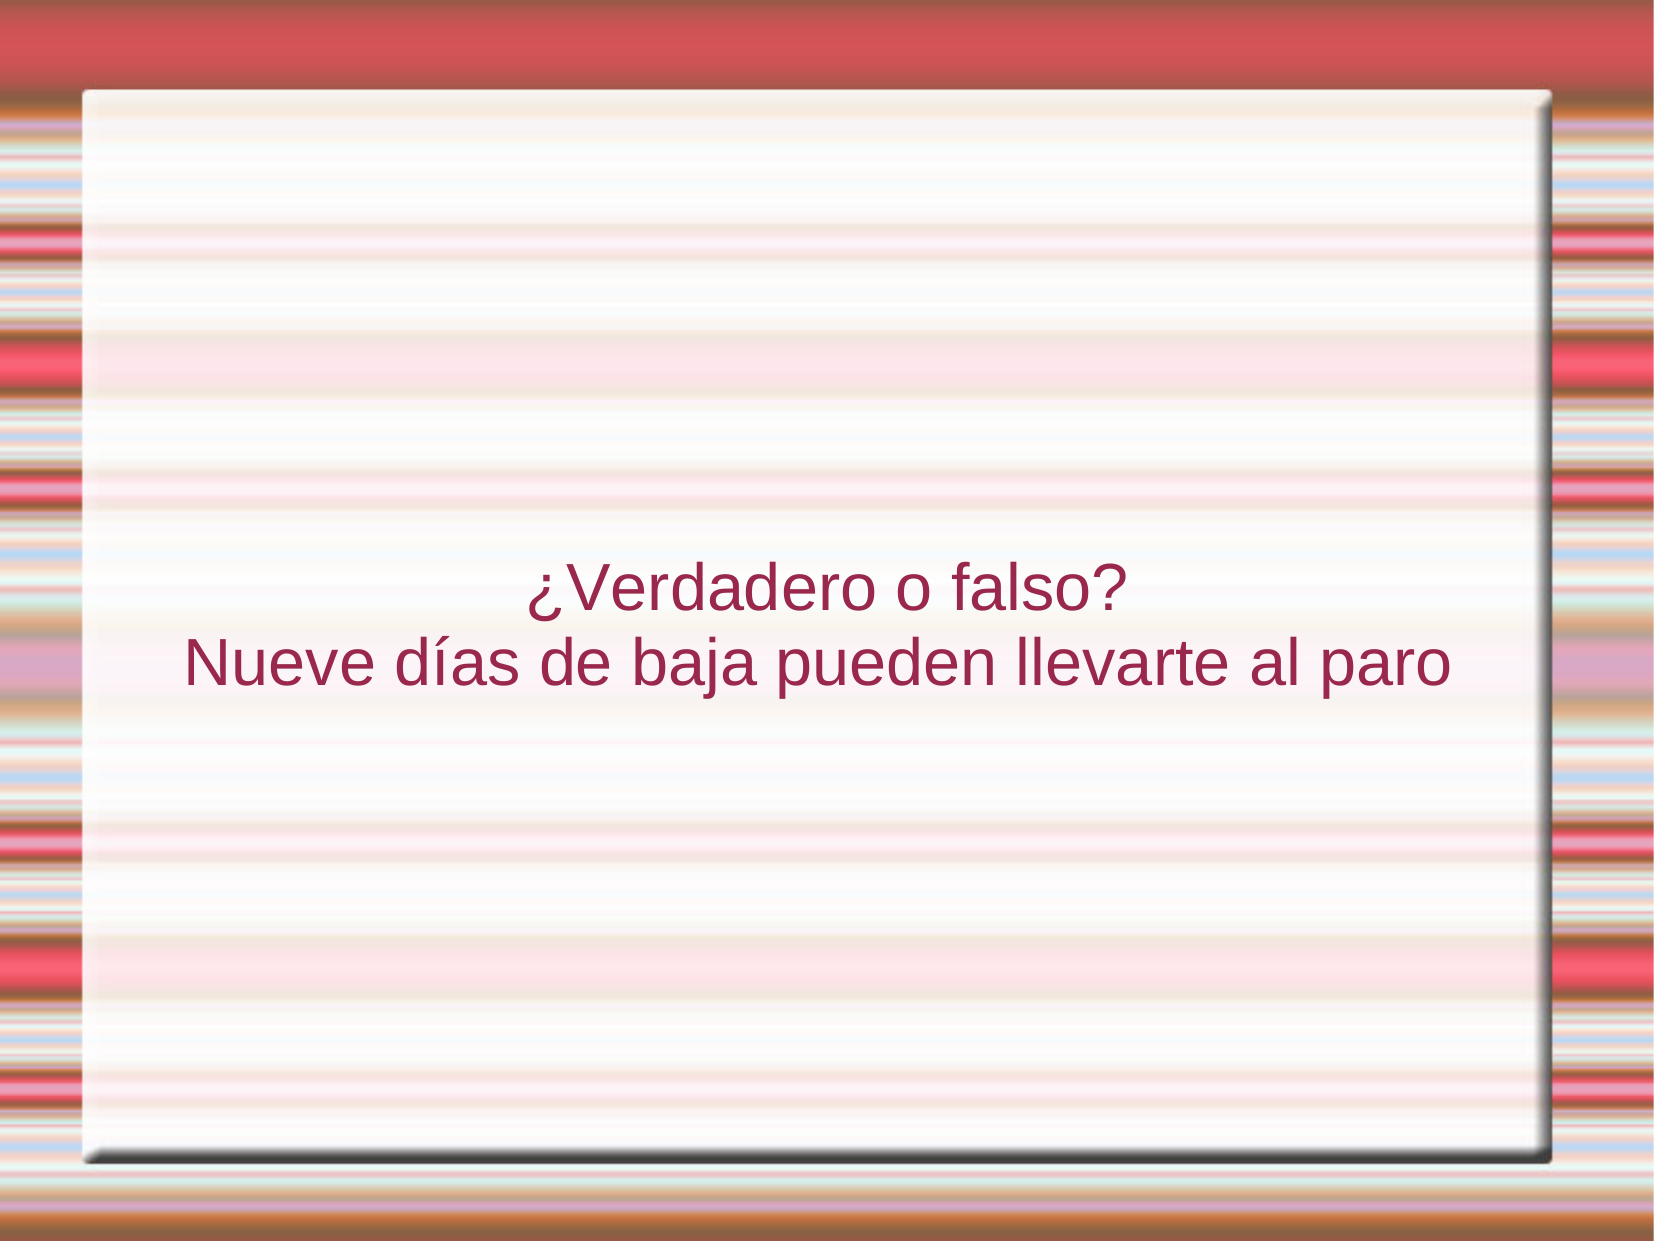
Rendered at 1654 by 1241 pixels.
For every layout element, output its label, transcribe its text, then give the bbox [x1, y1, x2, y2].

picture [0, 0, 1654, 1241]
text_box ¿Verdadero o falso? Nueve días de baja pueden llevarte al paro [121, 114, 1534, 1133]
